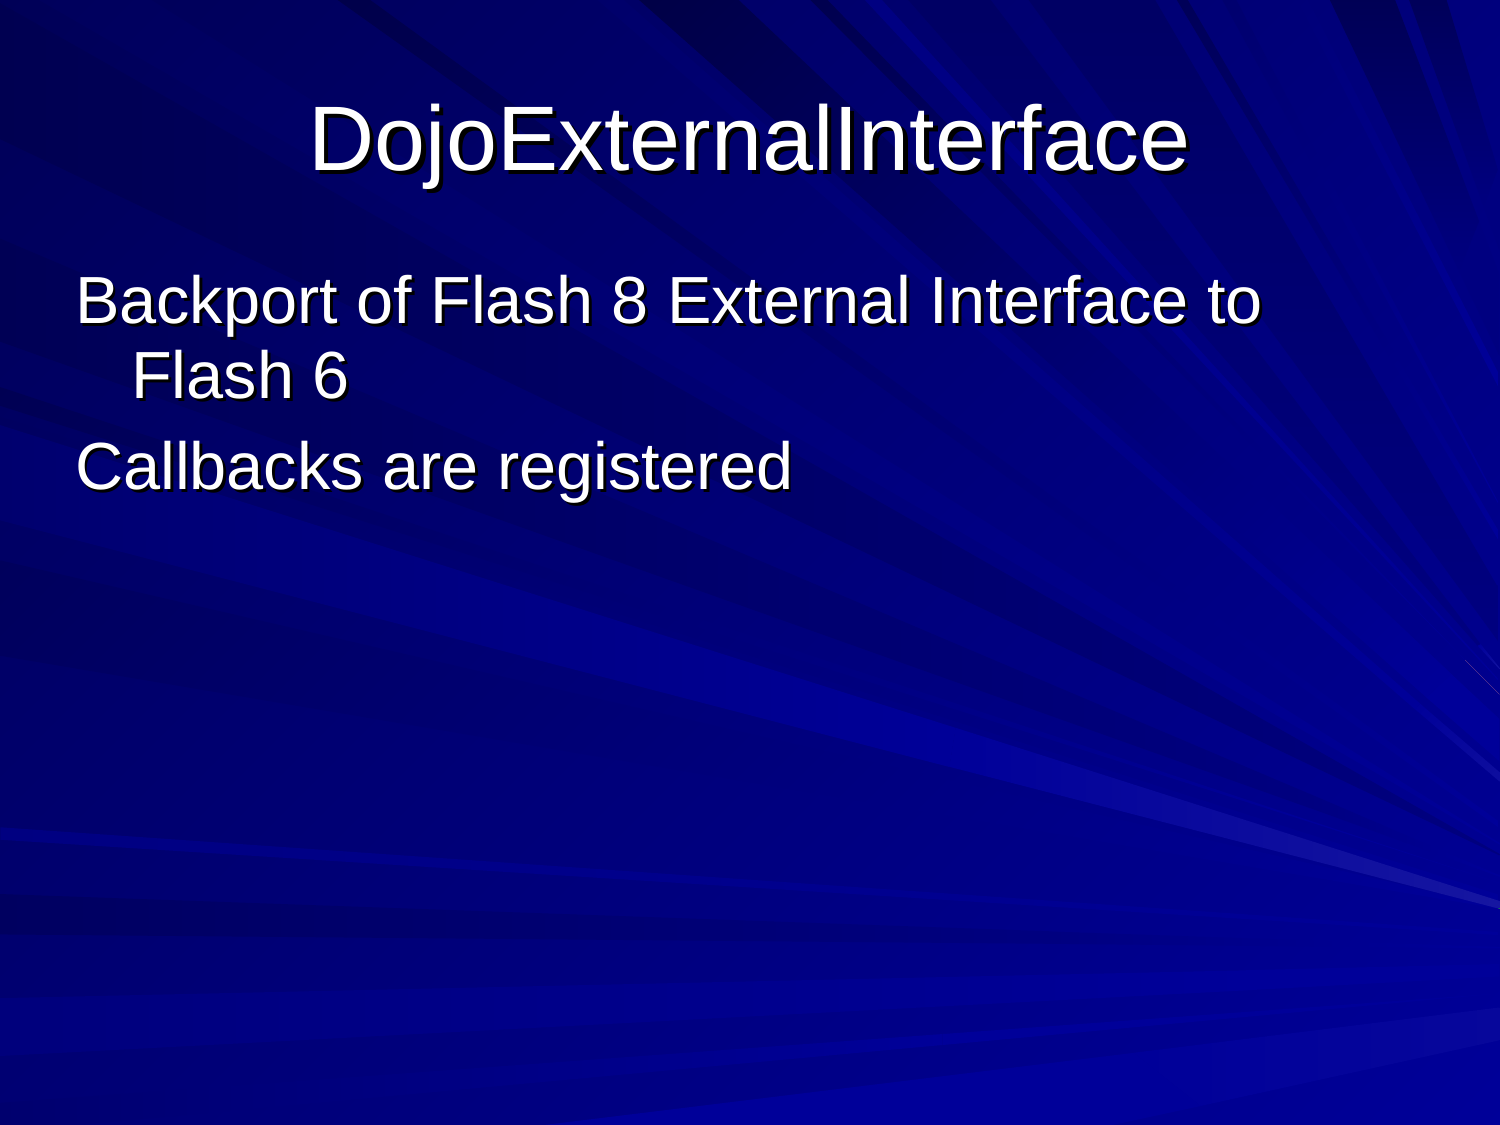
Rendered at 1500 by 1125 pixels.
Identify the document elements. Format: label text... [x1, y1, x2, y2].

title DojoExternalInterface [75, 51, 1425, 226]
list Backport of Flash 8 External Interface to Flash 6 Callbacks are registered [75, 263, 1425, 993]
